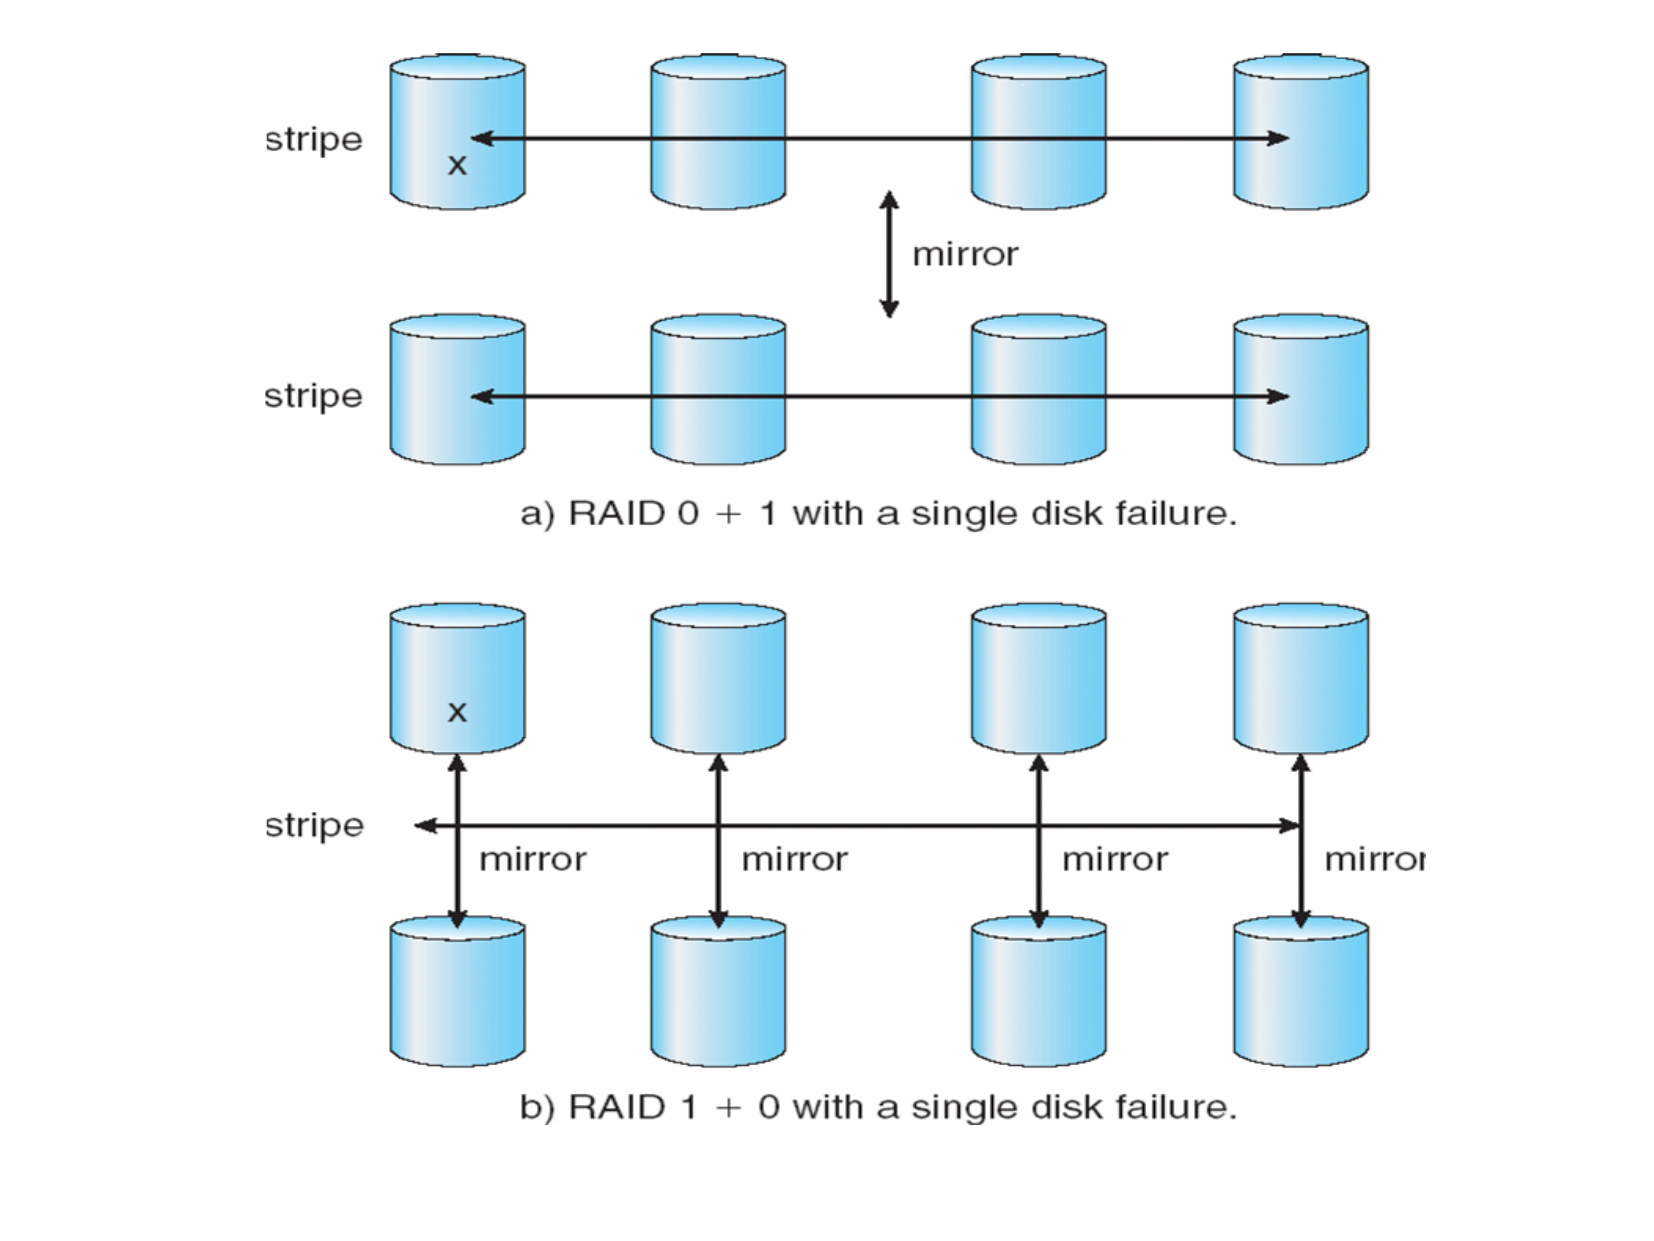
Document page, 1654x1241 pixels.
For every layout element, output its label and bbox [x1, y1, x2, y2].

picture [264, 52, 1426, 1126]
